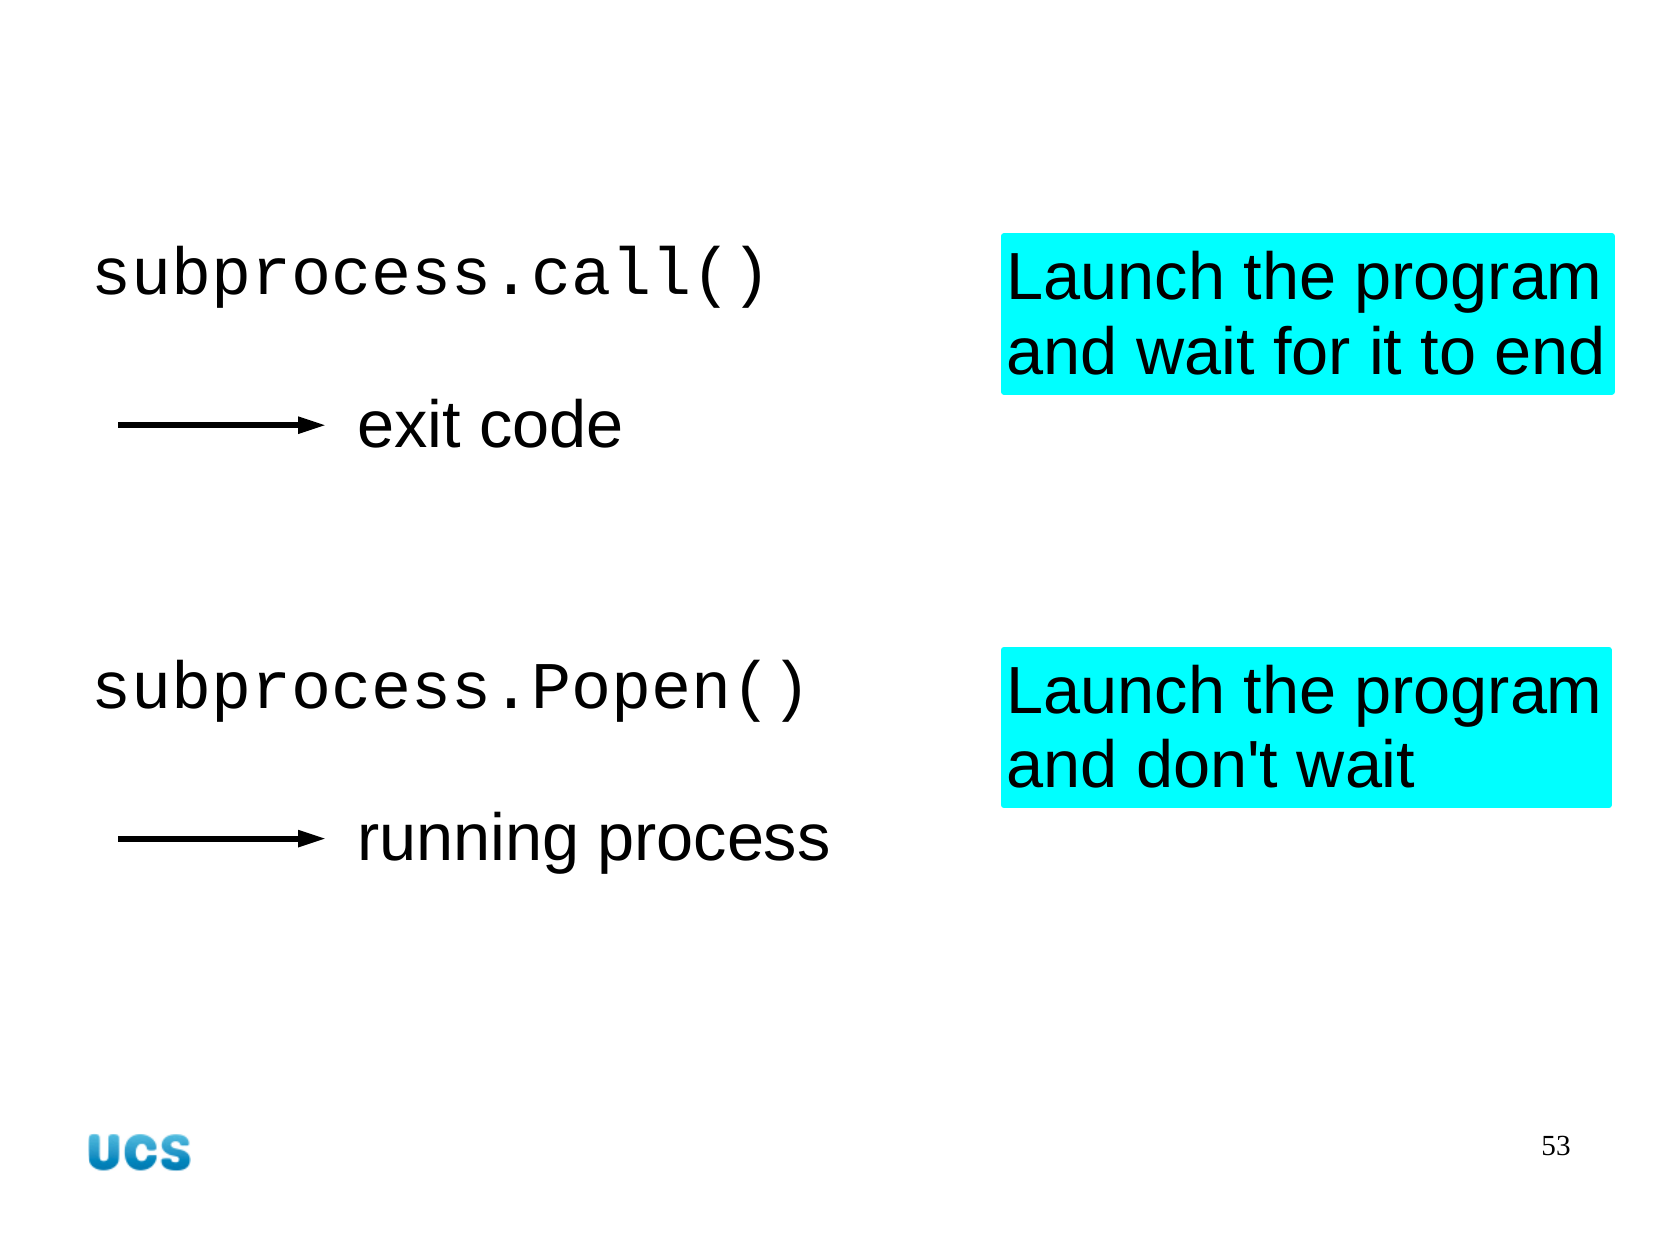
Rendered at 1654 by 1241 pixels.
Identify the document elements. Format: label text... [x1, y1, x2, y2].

text_box exit code [354, 383, 629, 465]
text_box subprocess.call() [88, 236, 775, 318]
text_box Launch the program and don't wait [1003, 649, 1609, 806]
picture [88, 1133, 191, 1172]
text_box Launch the program and wait for it to end [1003, 236, 1612, 392]
text_box subprocess.Popen() [88, 649, 815, 732]
text_box running process [354, 797, 837, 879]
